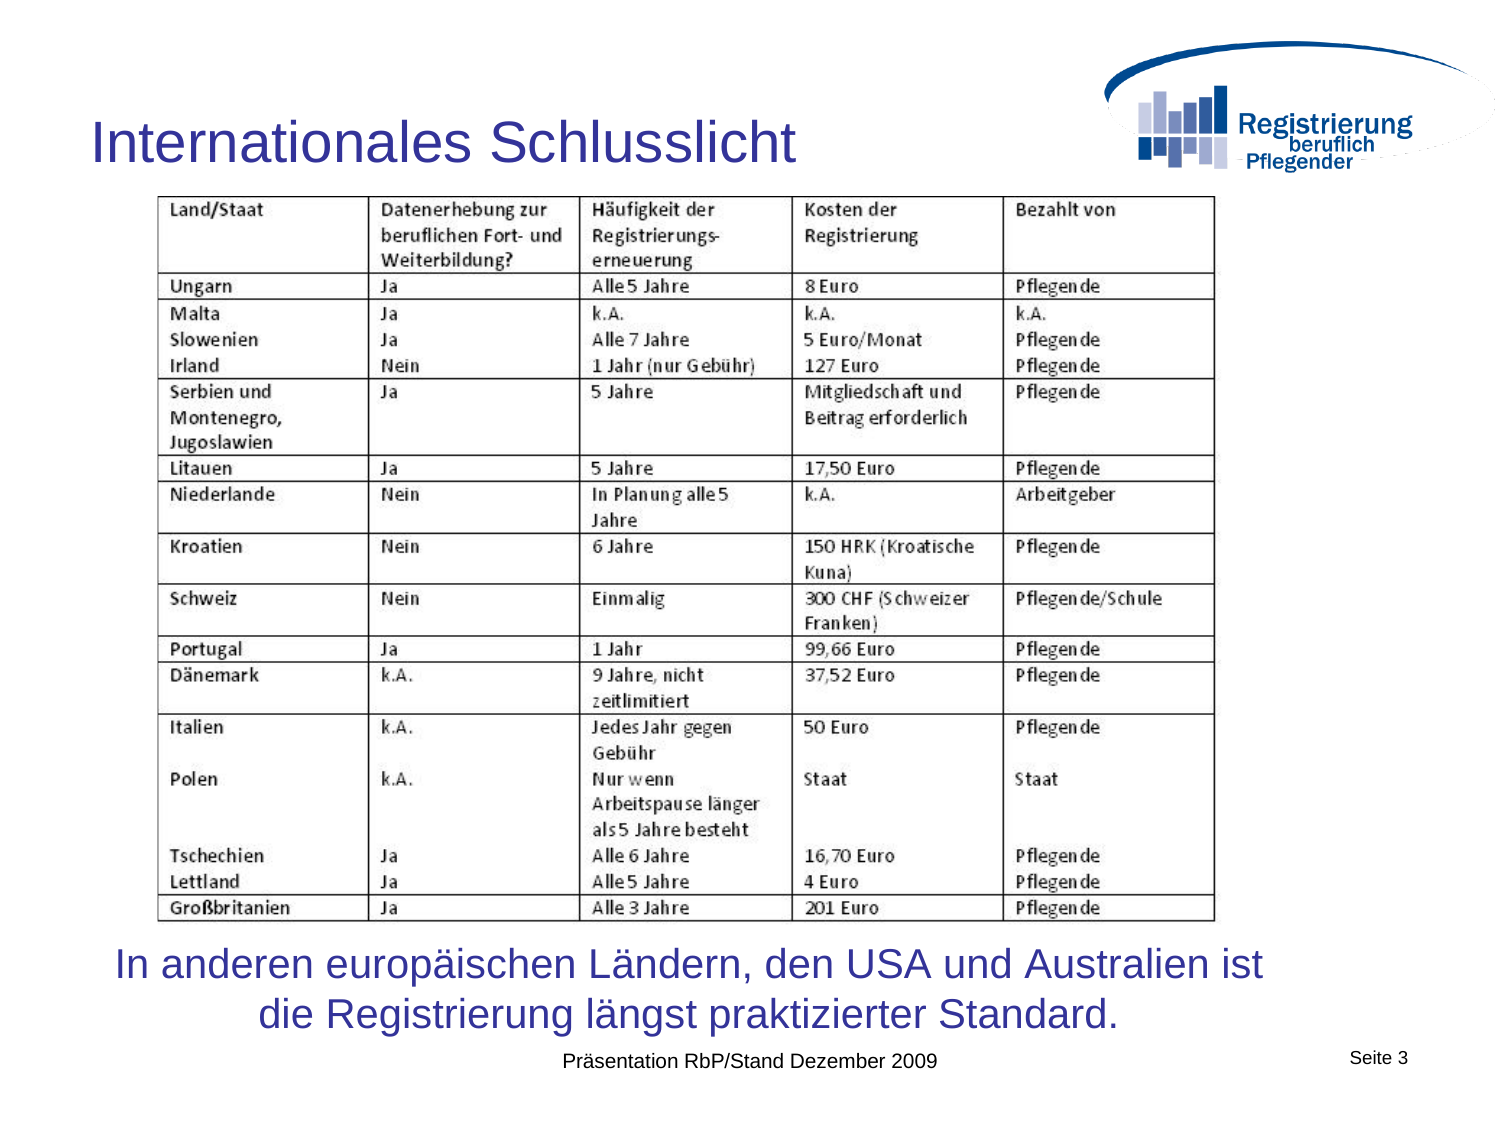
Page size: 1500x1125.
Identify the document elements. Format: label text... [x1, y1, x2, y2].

picture [157, 196, 1224, 927]
title Internationales Schlusslicht [75, 45, 1105, 233]
text_box In anderen europäischen Ländern, den USA und Australien ist die Registrierung längst praktizierter Standard. [74, 929, 1304, 1046]
picture [1104, 41, 1495, 173]
